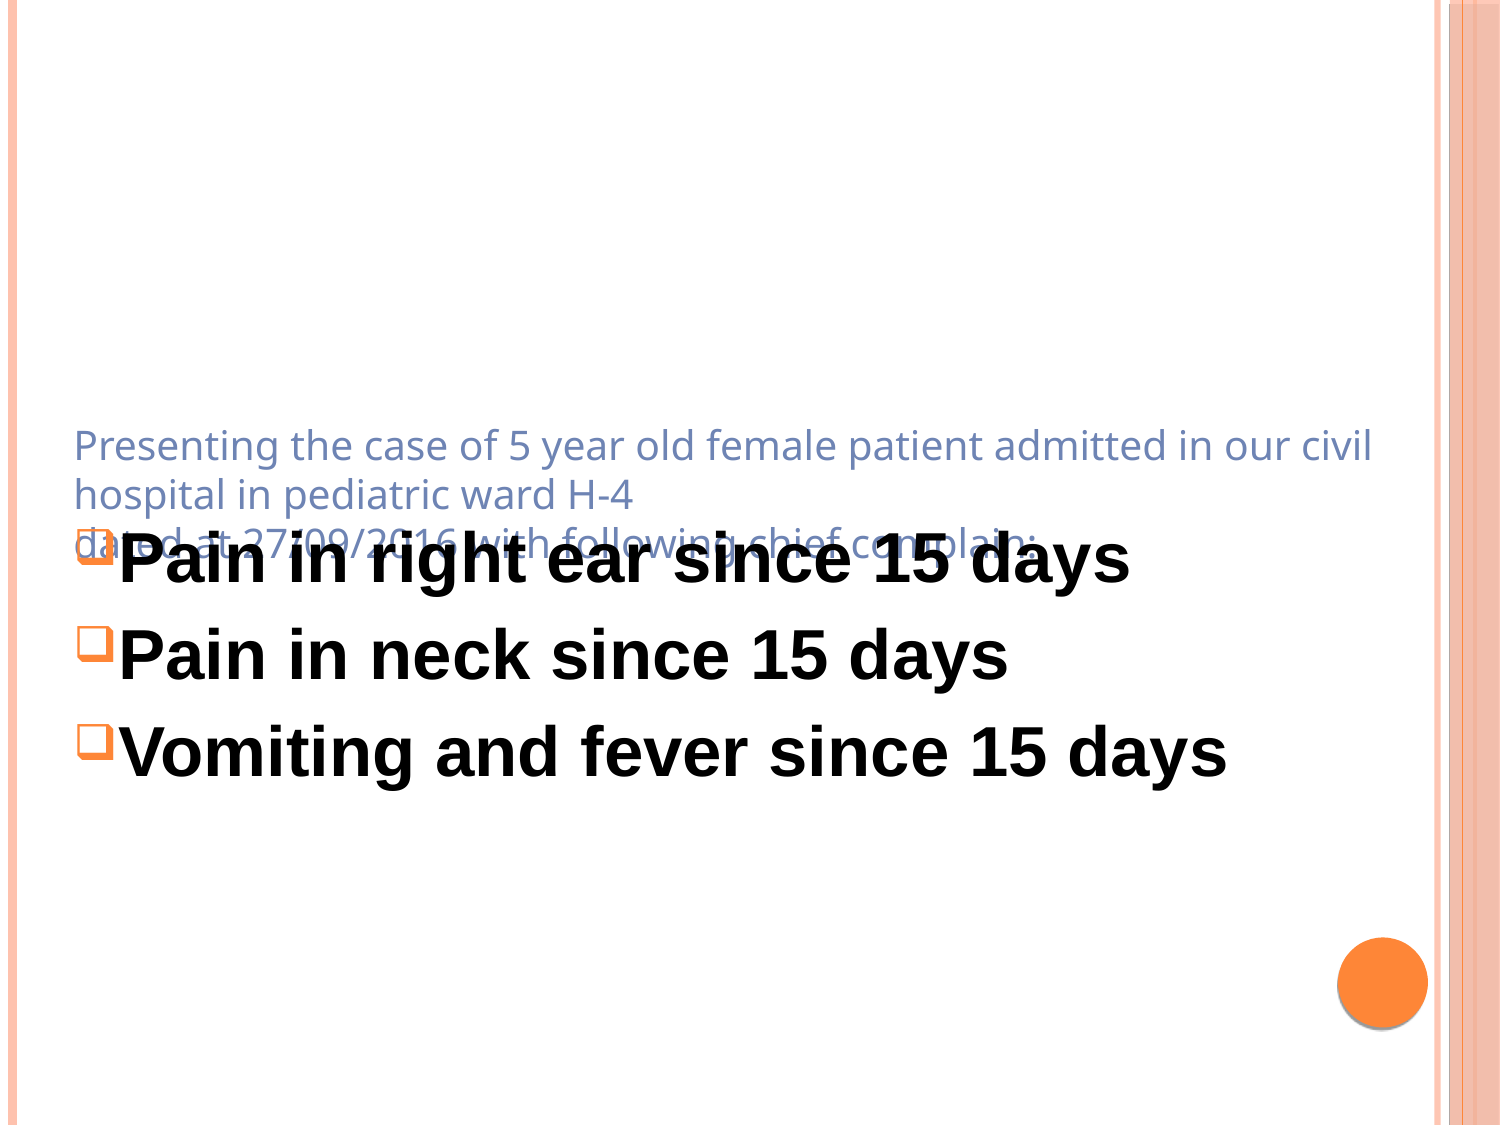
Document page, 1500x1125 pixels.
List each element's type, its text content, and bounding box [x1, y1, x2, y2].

title Presenting the case of 5 year old female patient admitted in our civil hospital in pediatric ward H-4 dated at 27/09/2016 with following chief complain: [58, 410, 1409, 503]
list Pain in right ear since 15 days Pain in neck since 15 days Vomiting and fever since 15 days [58, 503, 1409, 1125]
